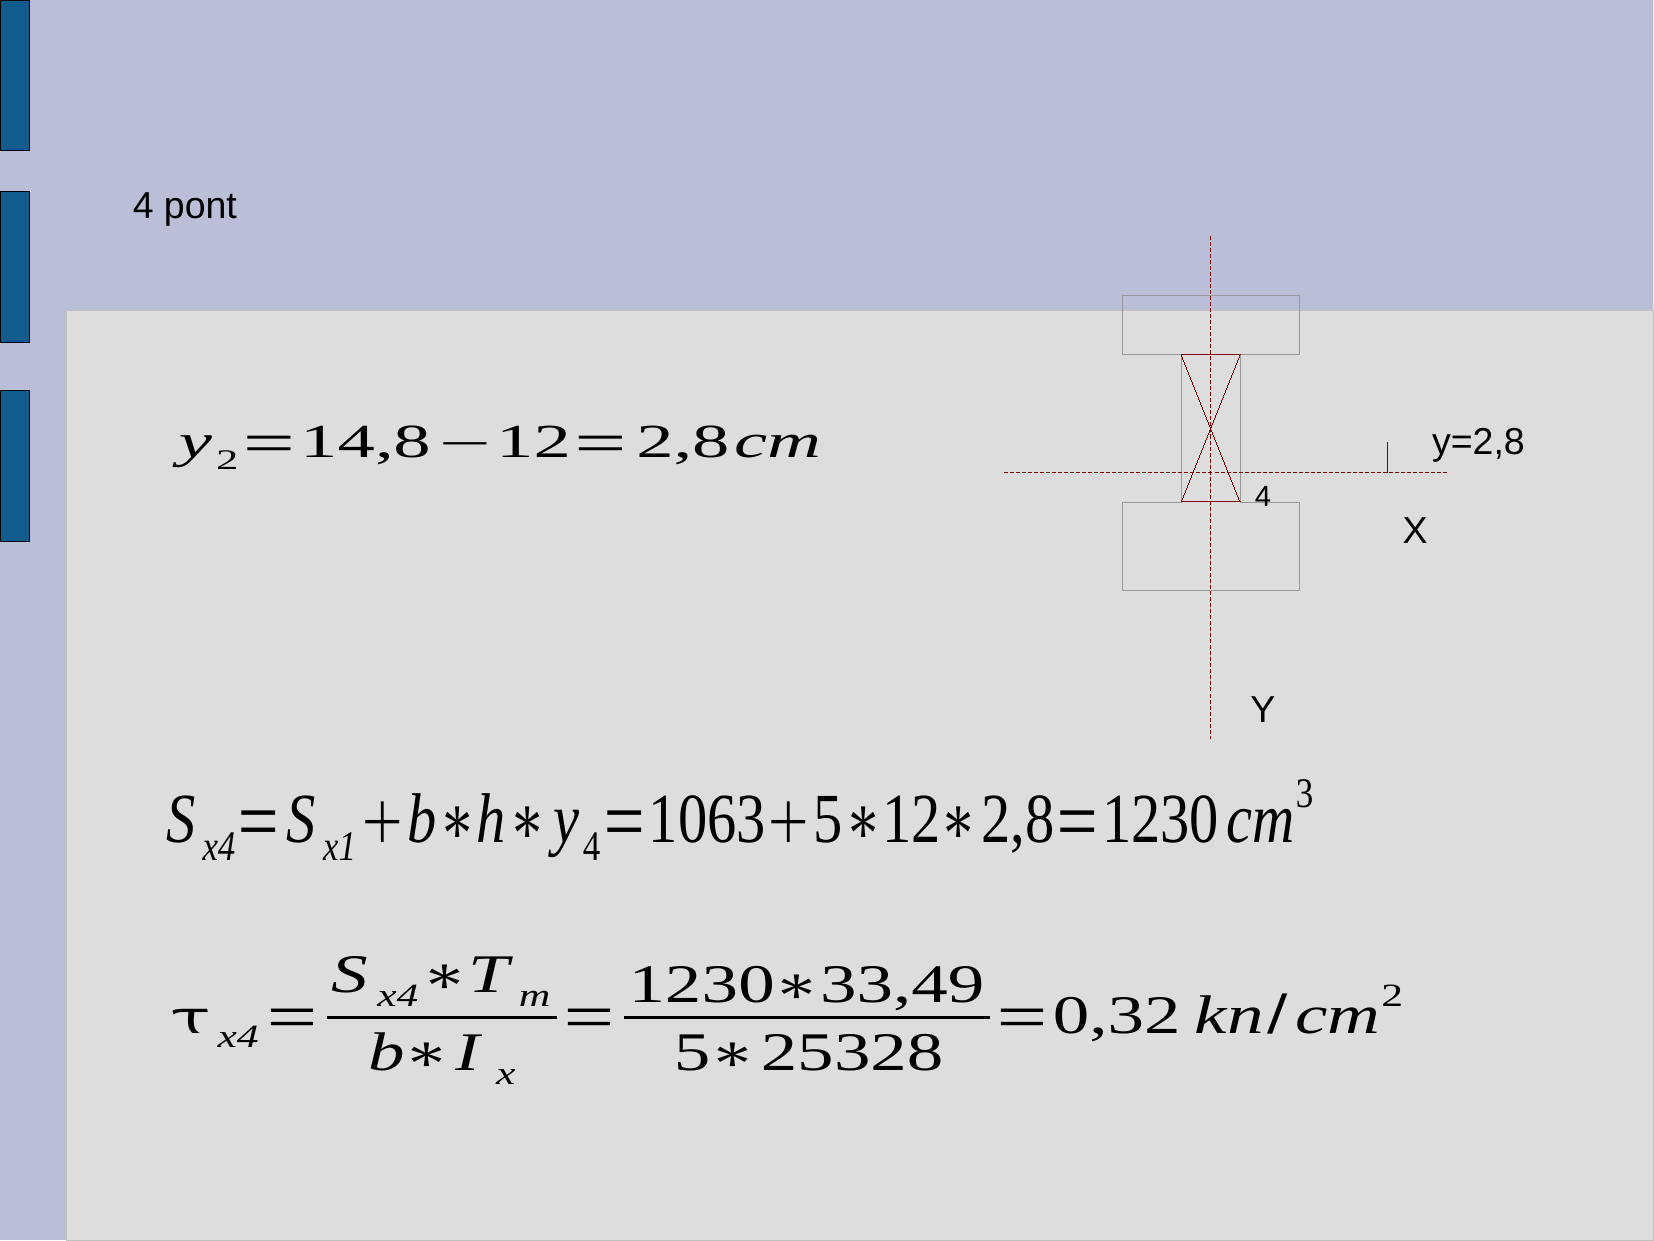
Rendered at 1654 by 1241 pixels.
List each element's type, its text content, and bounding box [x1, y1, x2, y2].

chart [147, 767, 1327, 868]
text_box y=2,8 [1417, 413, 1595, 473]
chart [153, 944, 1420, 1093]
text_box 4 [1240, 472, 1329, 521]
chart [150, 416, 841, 478]
text_box Y [1235, 681, 1300, 739]
text_box 4 pont [118, 177, 739, 235]
text_box X [1387, 501, 1452, 559]
